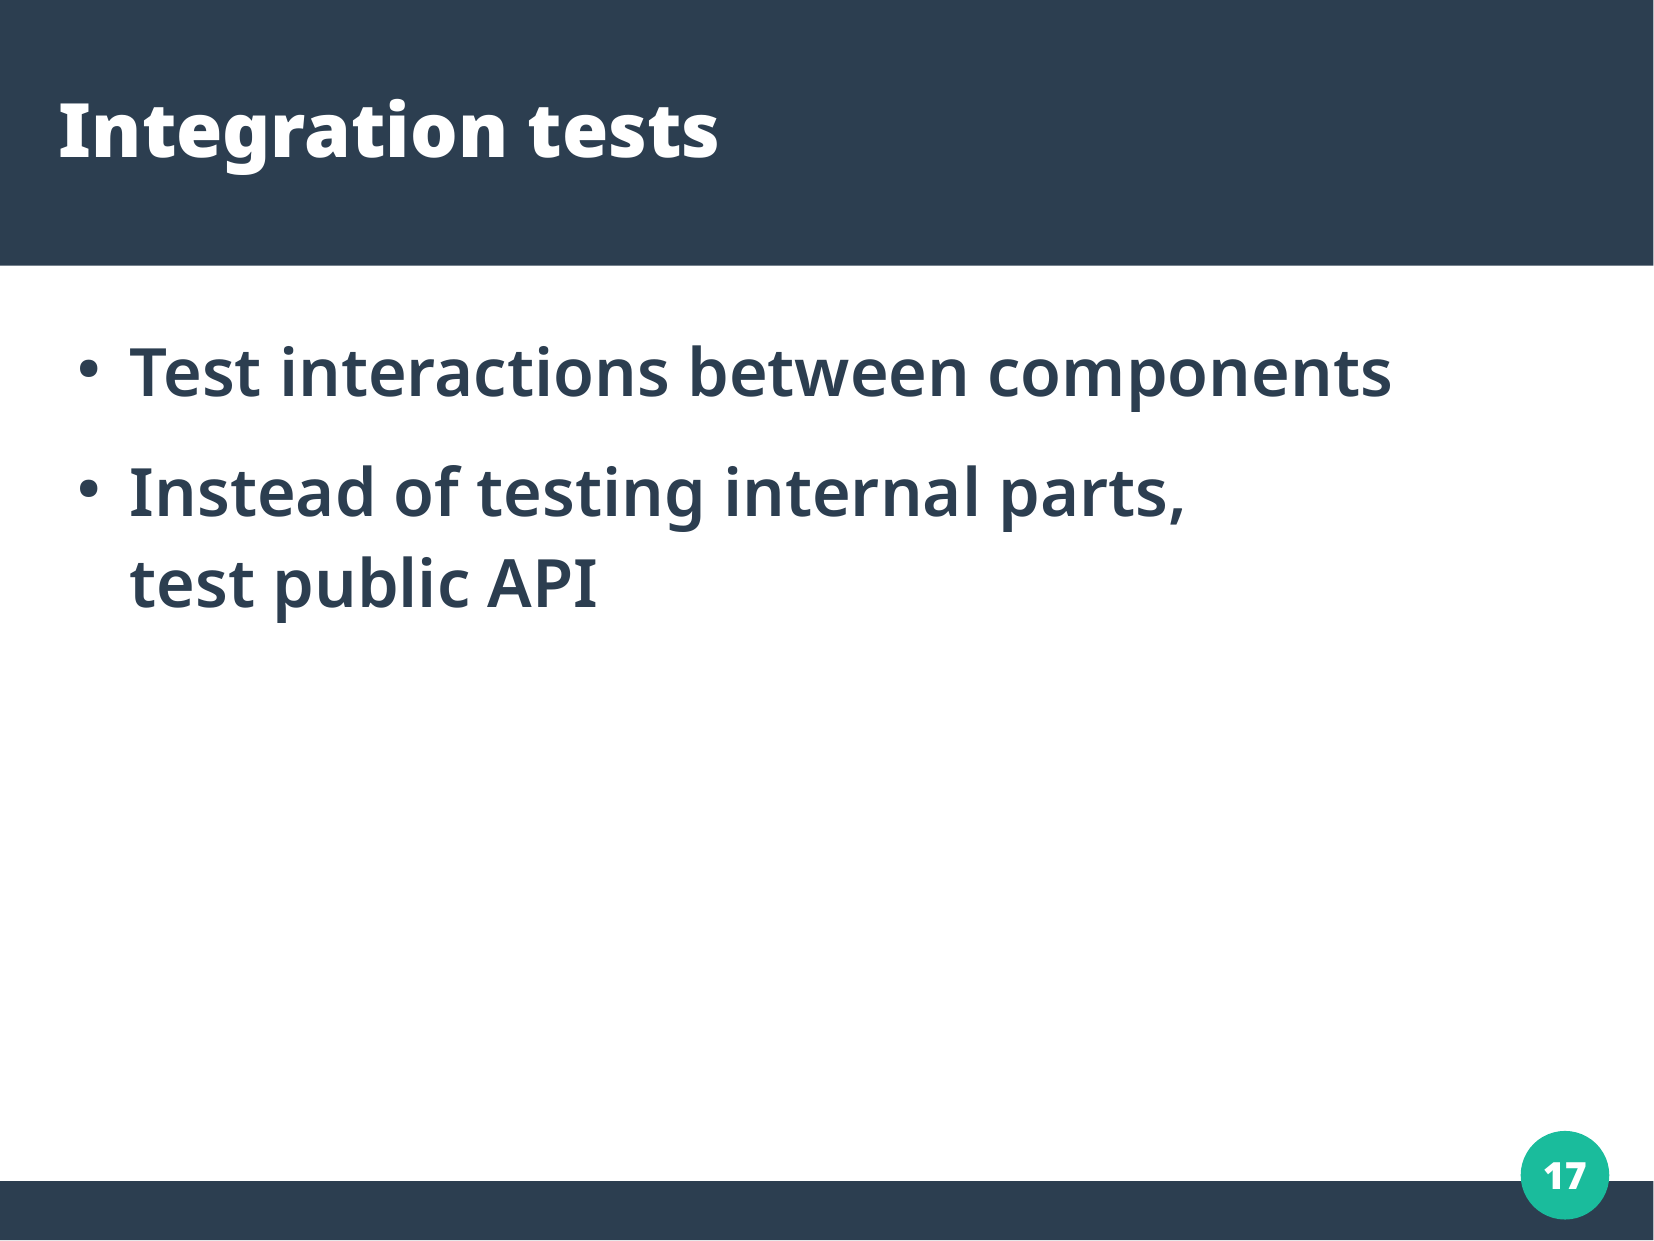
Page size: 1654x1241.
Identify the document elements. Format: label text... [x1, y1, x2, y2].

title Integration tests [59, 49, 1595, 207]
list Test interactions between components Instead of testing internal parts, test public API [59, 324, 1595, 1152]
